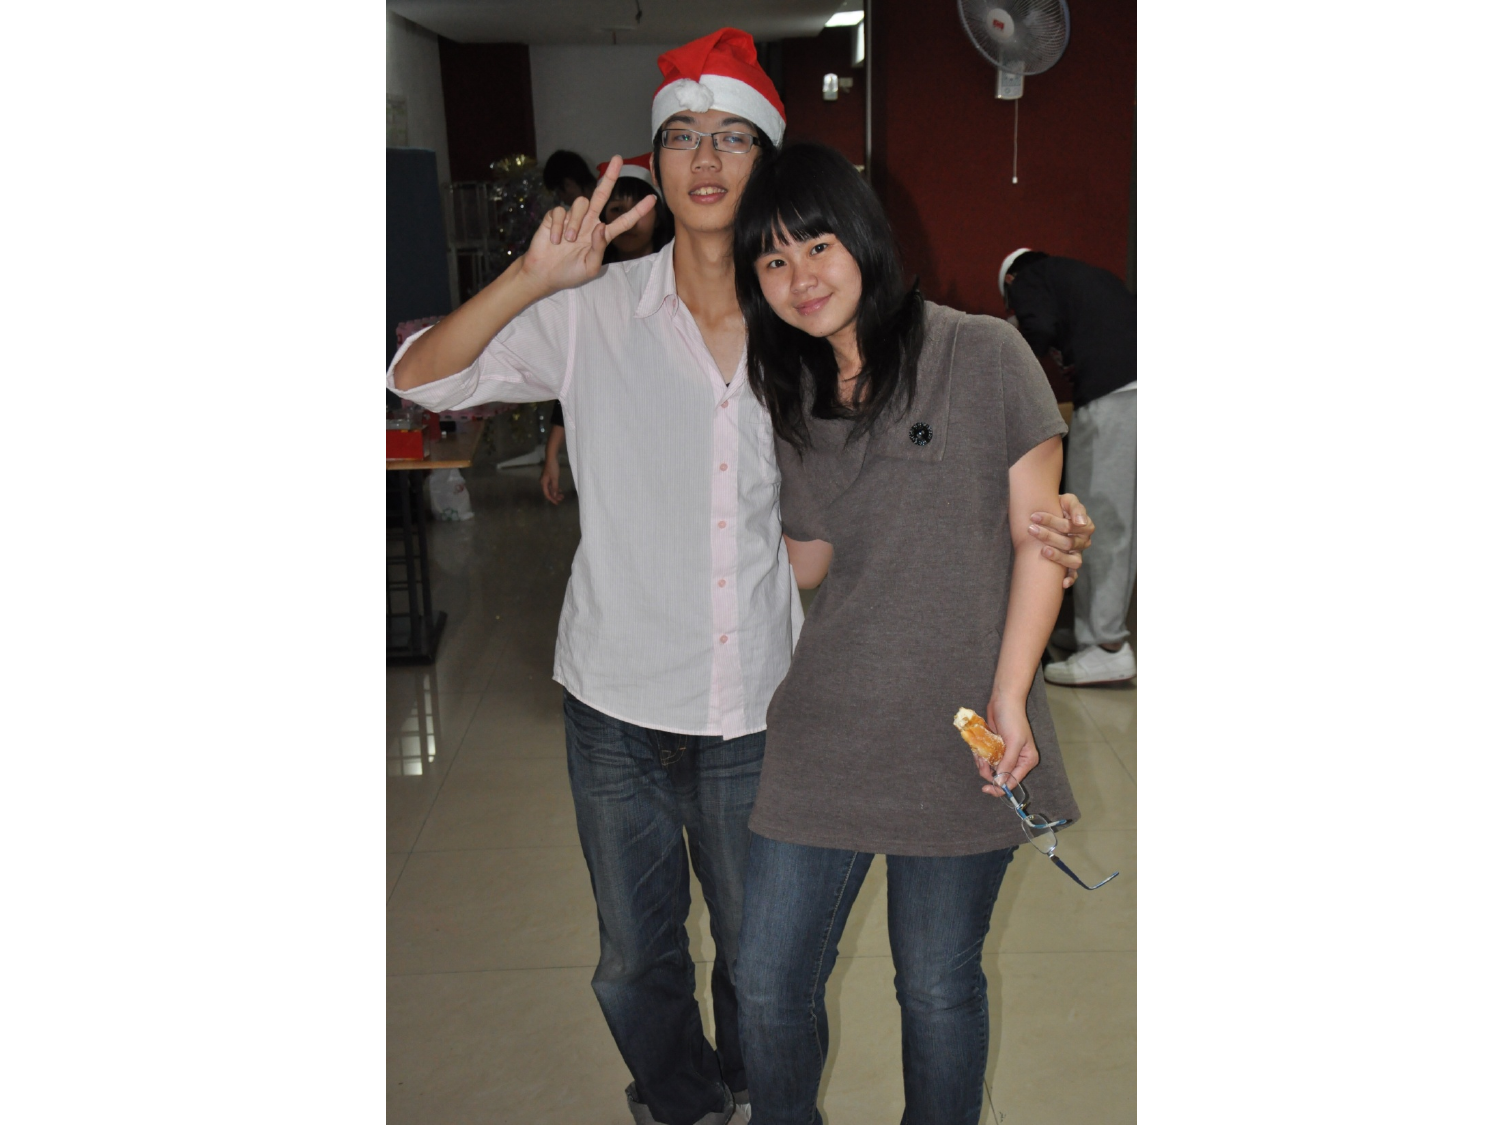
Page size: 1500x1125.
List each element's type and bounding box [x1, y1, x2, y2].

picture [386, 0, 1137, 1125]
